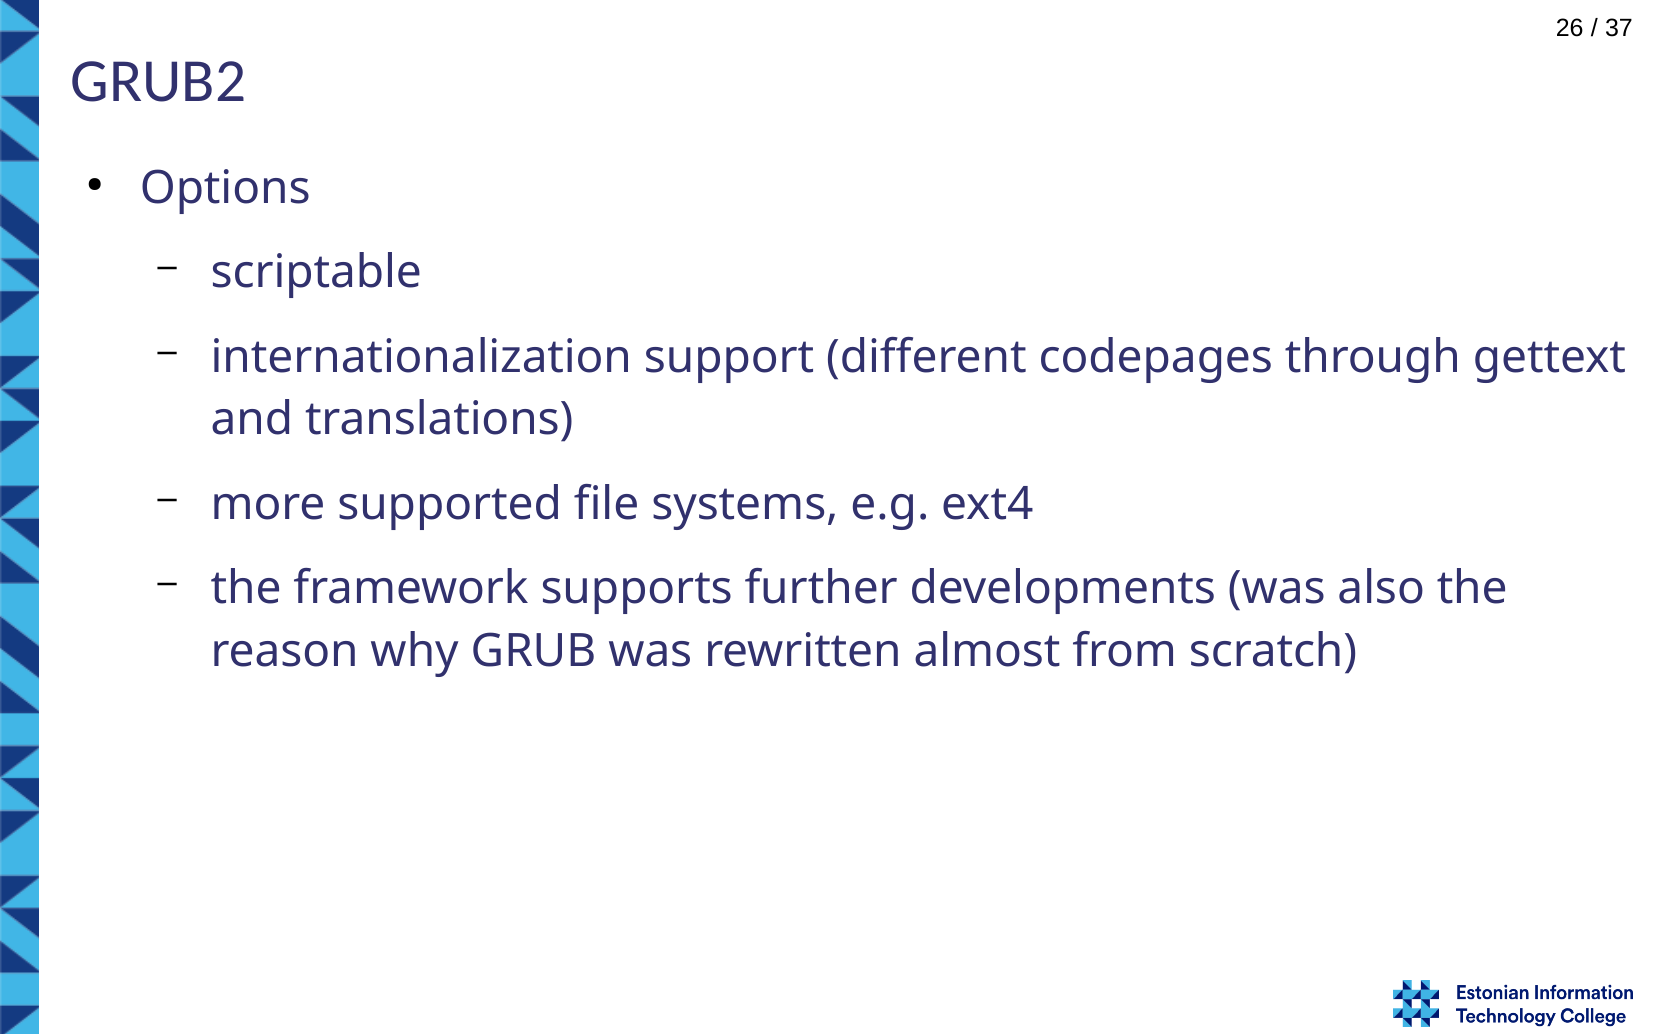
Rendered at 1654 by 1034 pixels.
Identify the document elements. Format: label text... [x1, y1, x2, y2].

picture [1393, 980, 1633, 1027]
title GRUB2 [70, 41, 1630, 130]
list Options scriptable internationalization support (different codepages through gettext and translations) more supported file systems, e.g. ext4 the framework supports further developments (was also the reason why GRUB was rewritten almost from scratch) [68, 153, 1630, 957]
